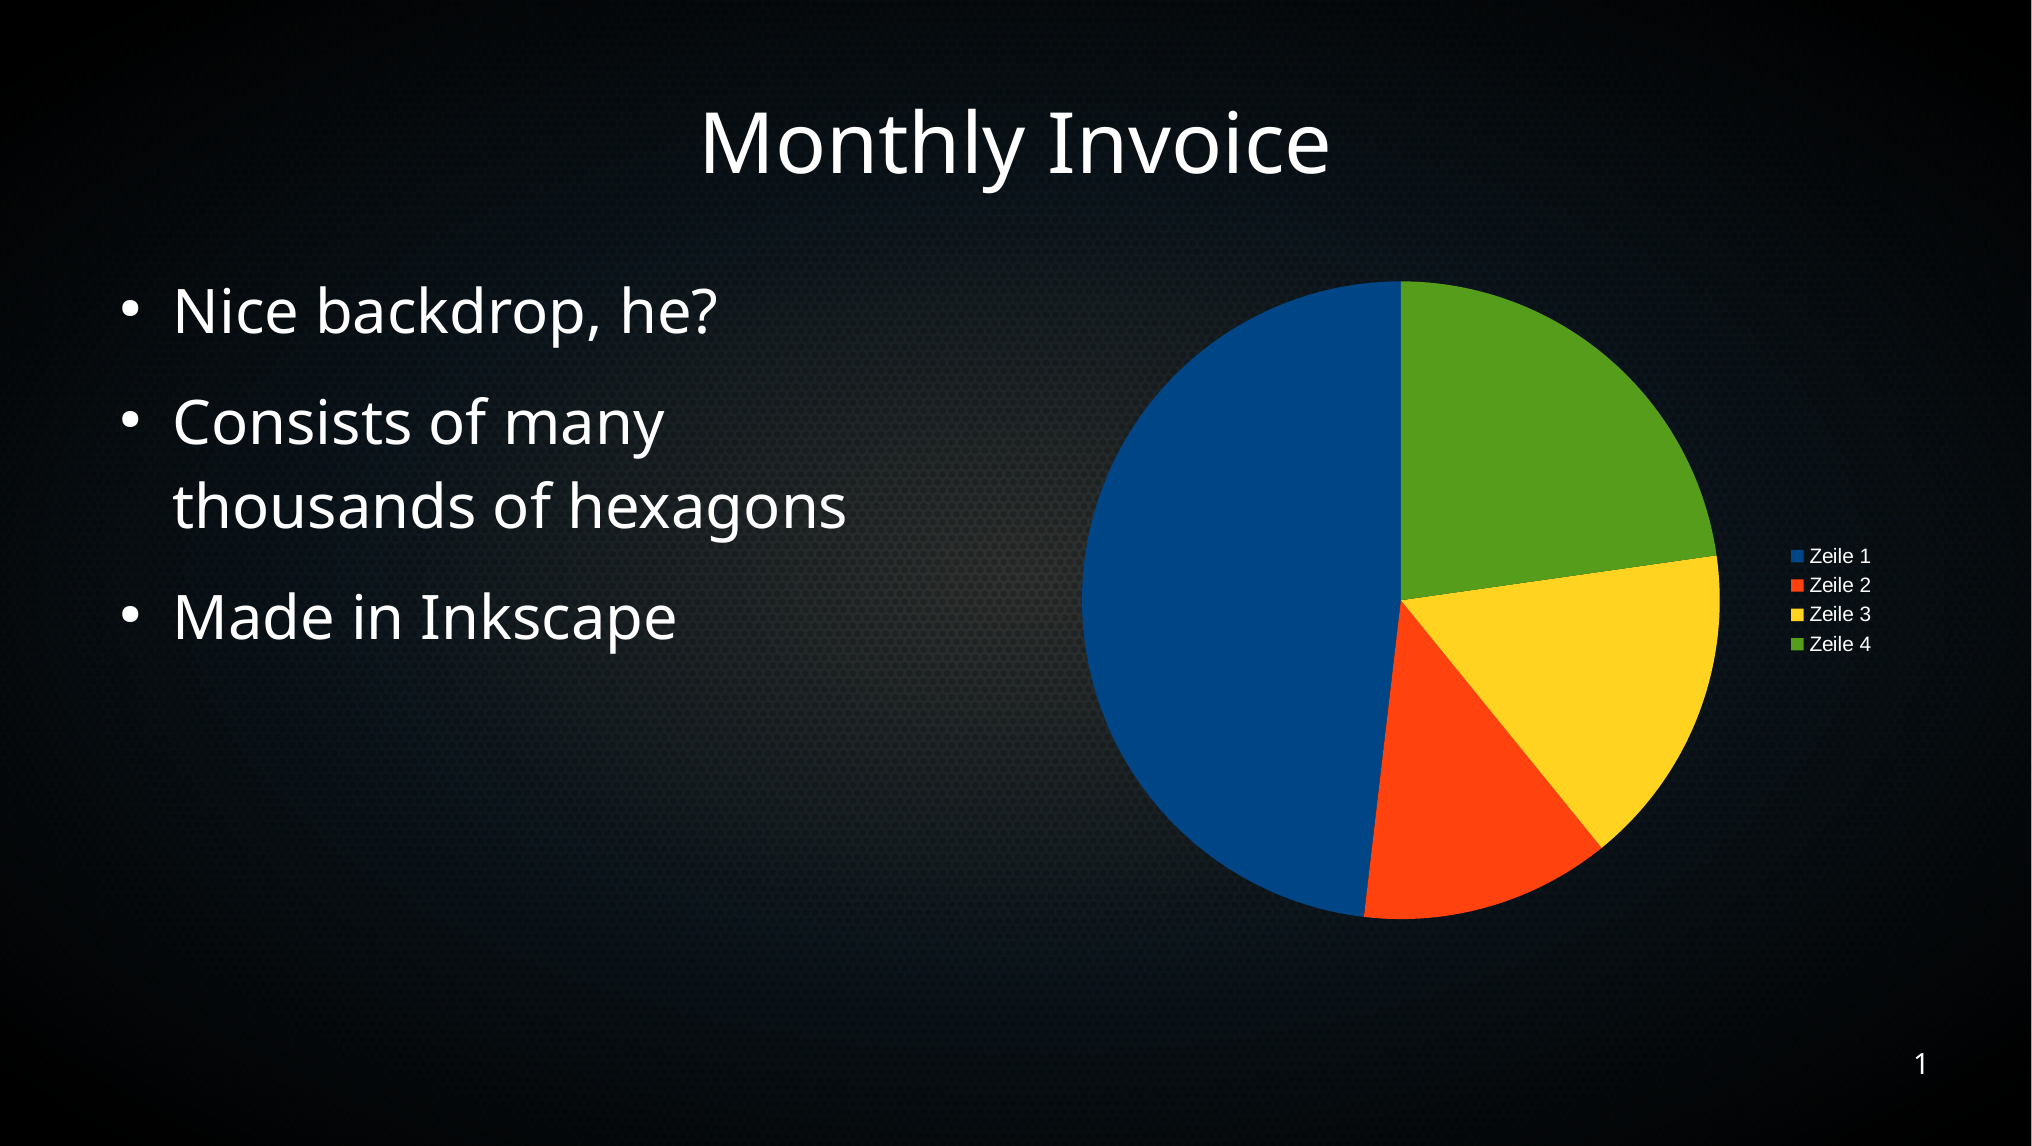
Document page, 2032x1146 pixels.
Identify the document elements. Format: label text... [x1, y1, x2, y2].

picture [0, 0, 2032, 1146]
chart [1017, 268, 1890, 933]
list Nice backdrop, he? Consists of many thousands of hexagons Made in Inkscape [101, 268, 974, 933]
title Monthly Invoice [101, 45, 1930, 237]
